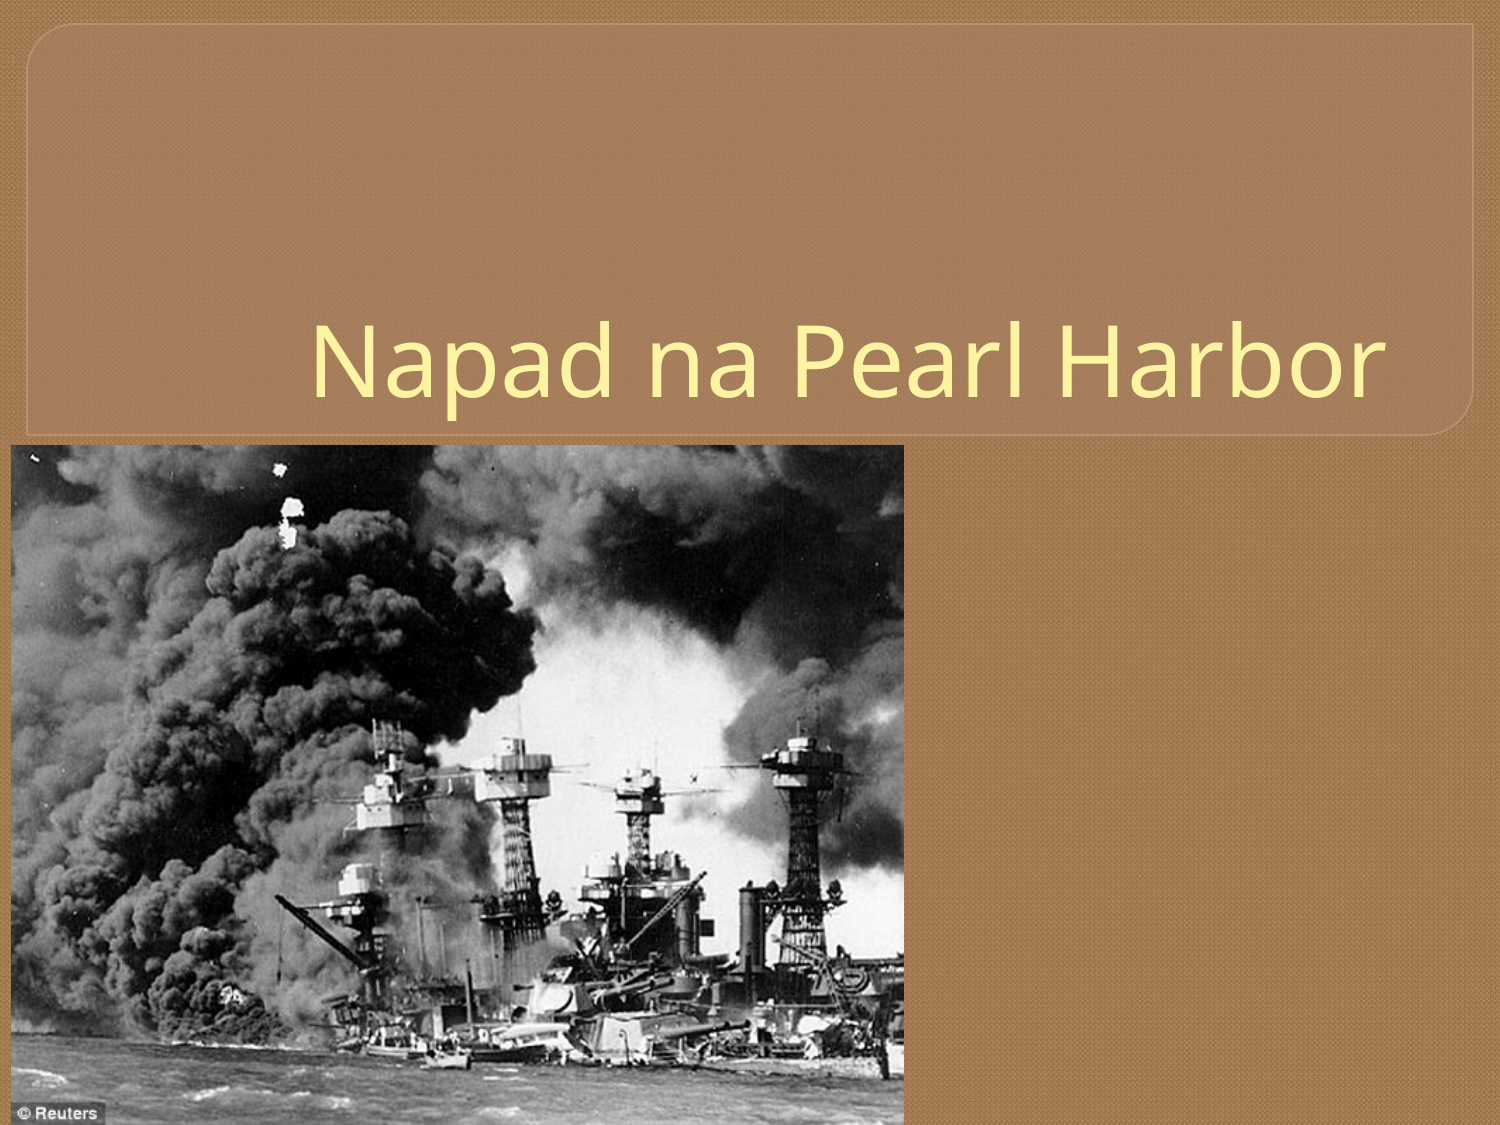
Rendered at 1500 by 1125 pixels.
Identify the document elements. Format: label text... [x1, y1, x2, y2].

title Napad na Pearl Harbor [76, 62, 1427, 425]
picture [0, 0, 1500, 1125]
